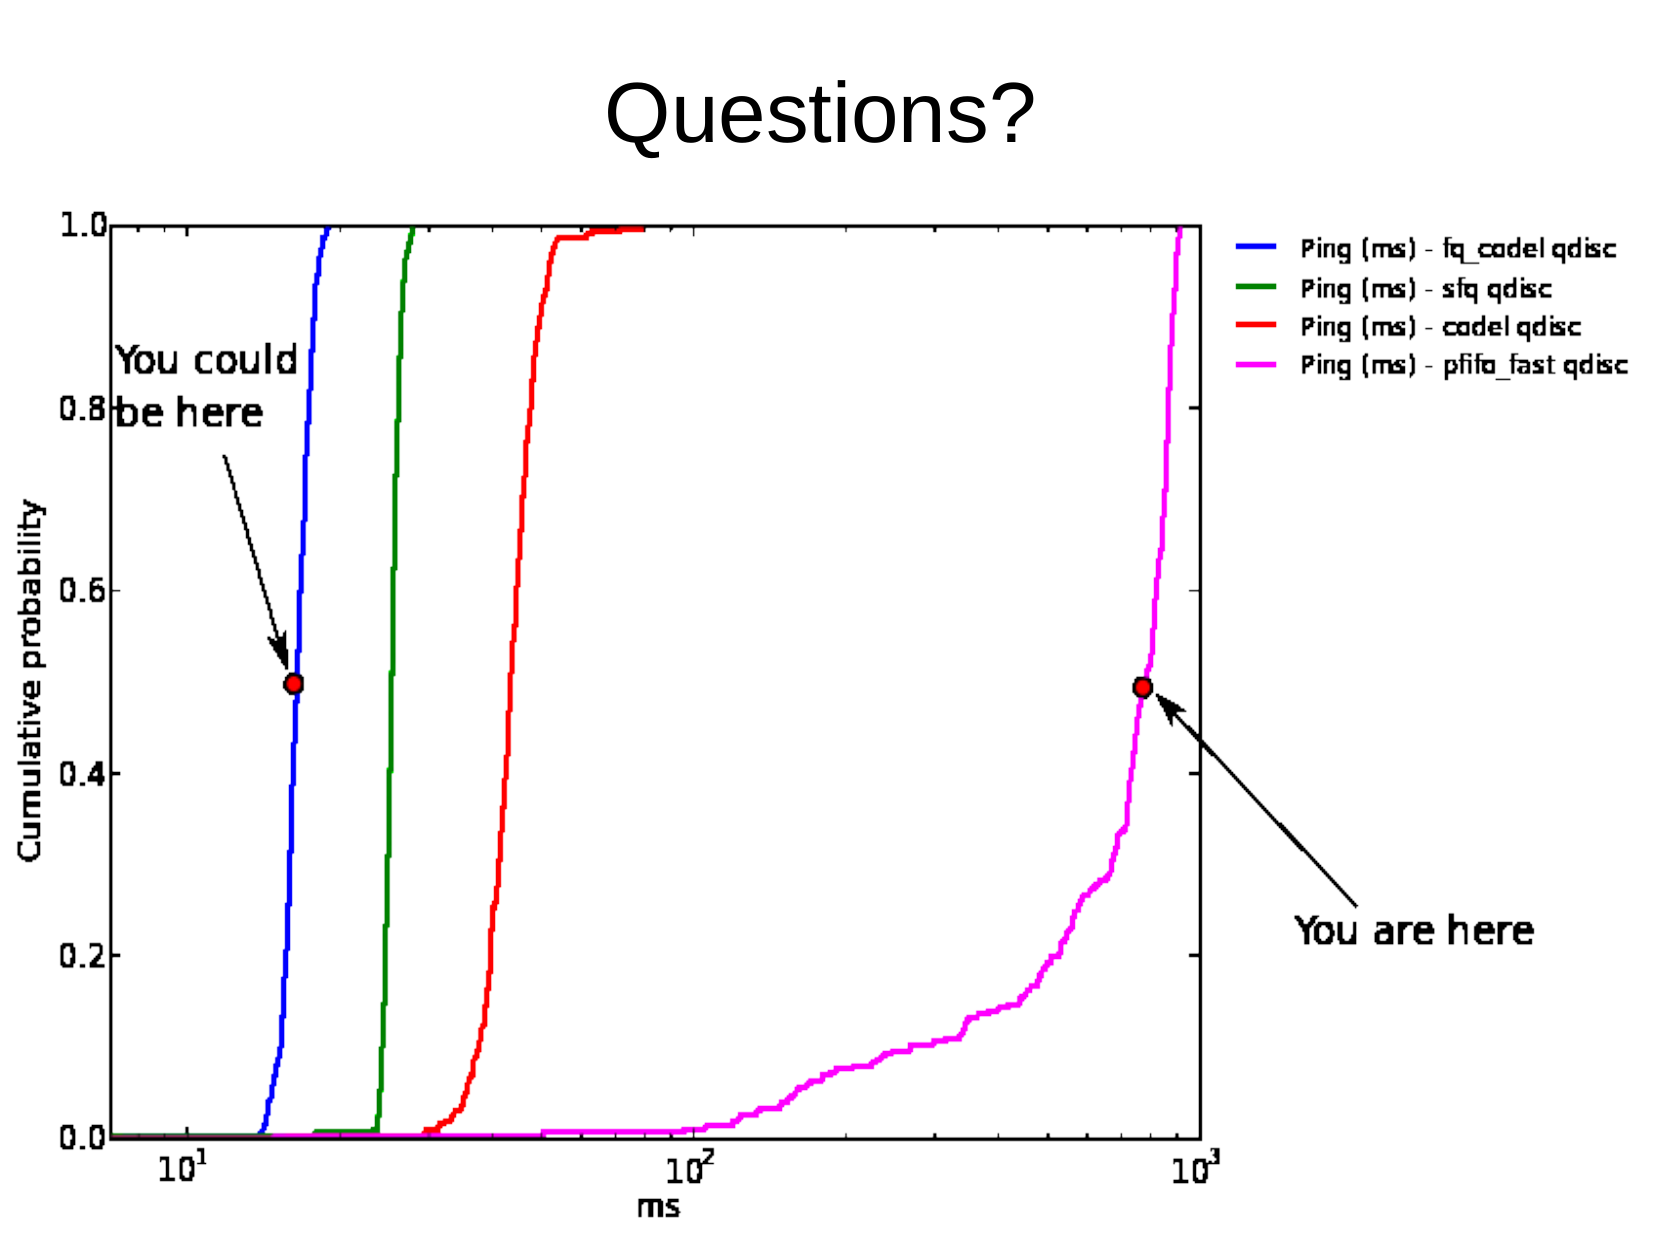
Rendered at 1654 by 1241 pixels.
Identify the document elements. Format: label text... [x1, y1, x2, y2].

picture [0, 195, 1654, 1241]
title Questions? [127, 27, 1515, 195]
